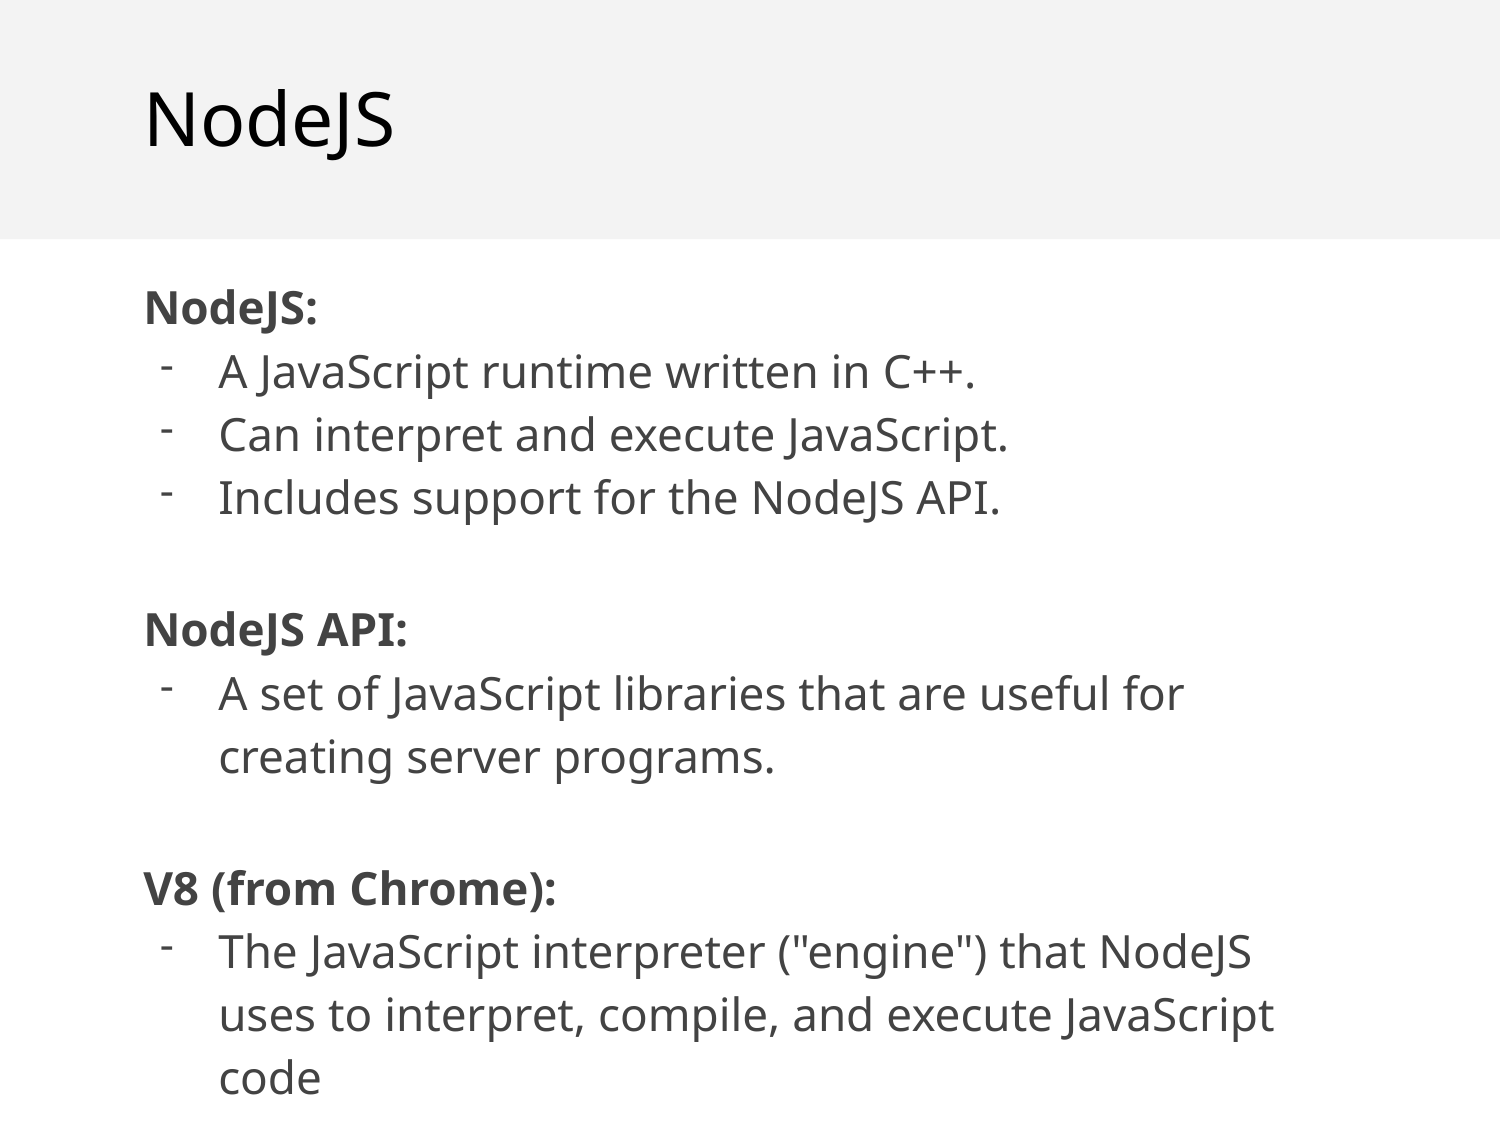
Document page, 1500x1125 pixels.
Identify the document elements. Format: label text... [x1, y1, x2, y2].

list NodeJS: A JavaScript runtime written in C++. Can interpret and execute JavaScript. Includes support for the NodeJS API. NodeJS API: A set of JavaScript libraries that are useful for creating server programs. V8 (from Chrome): The JavaScript interpreter ("engine") that NodeJS uses to interpret, compile, and execute JavaScript code [128, 255, 1372, 1019]
title NodeJS [128, 56, 1372, 183]
